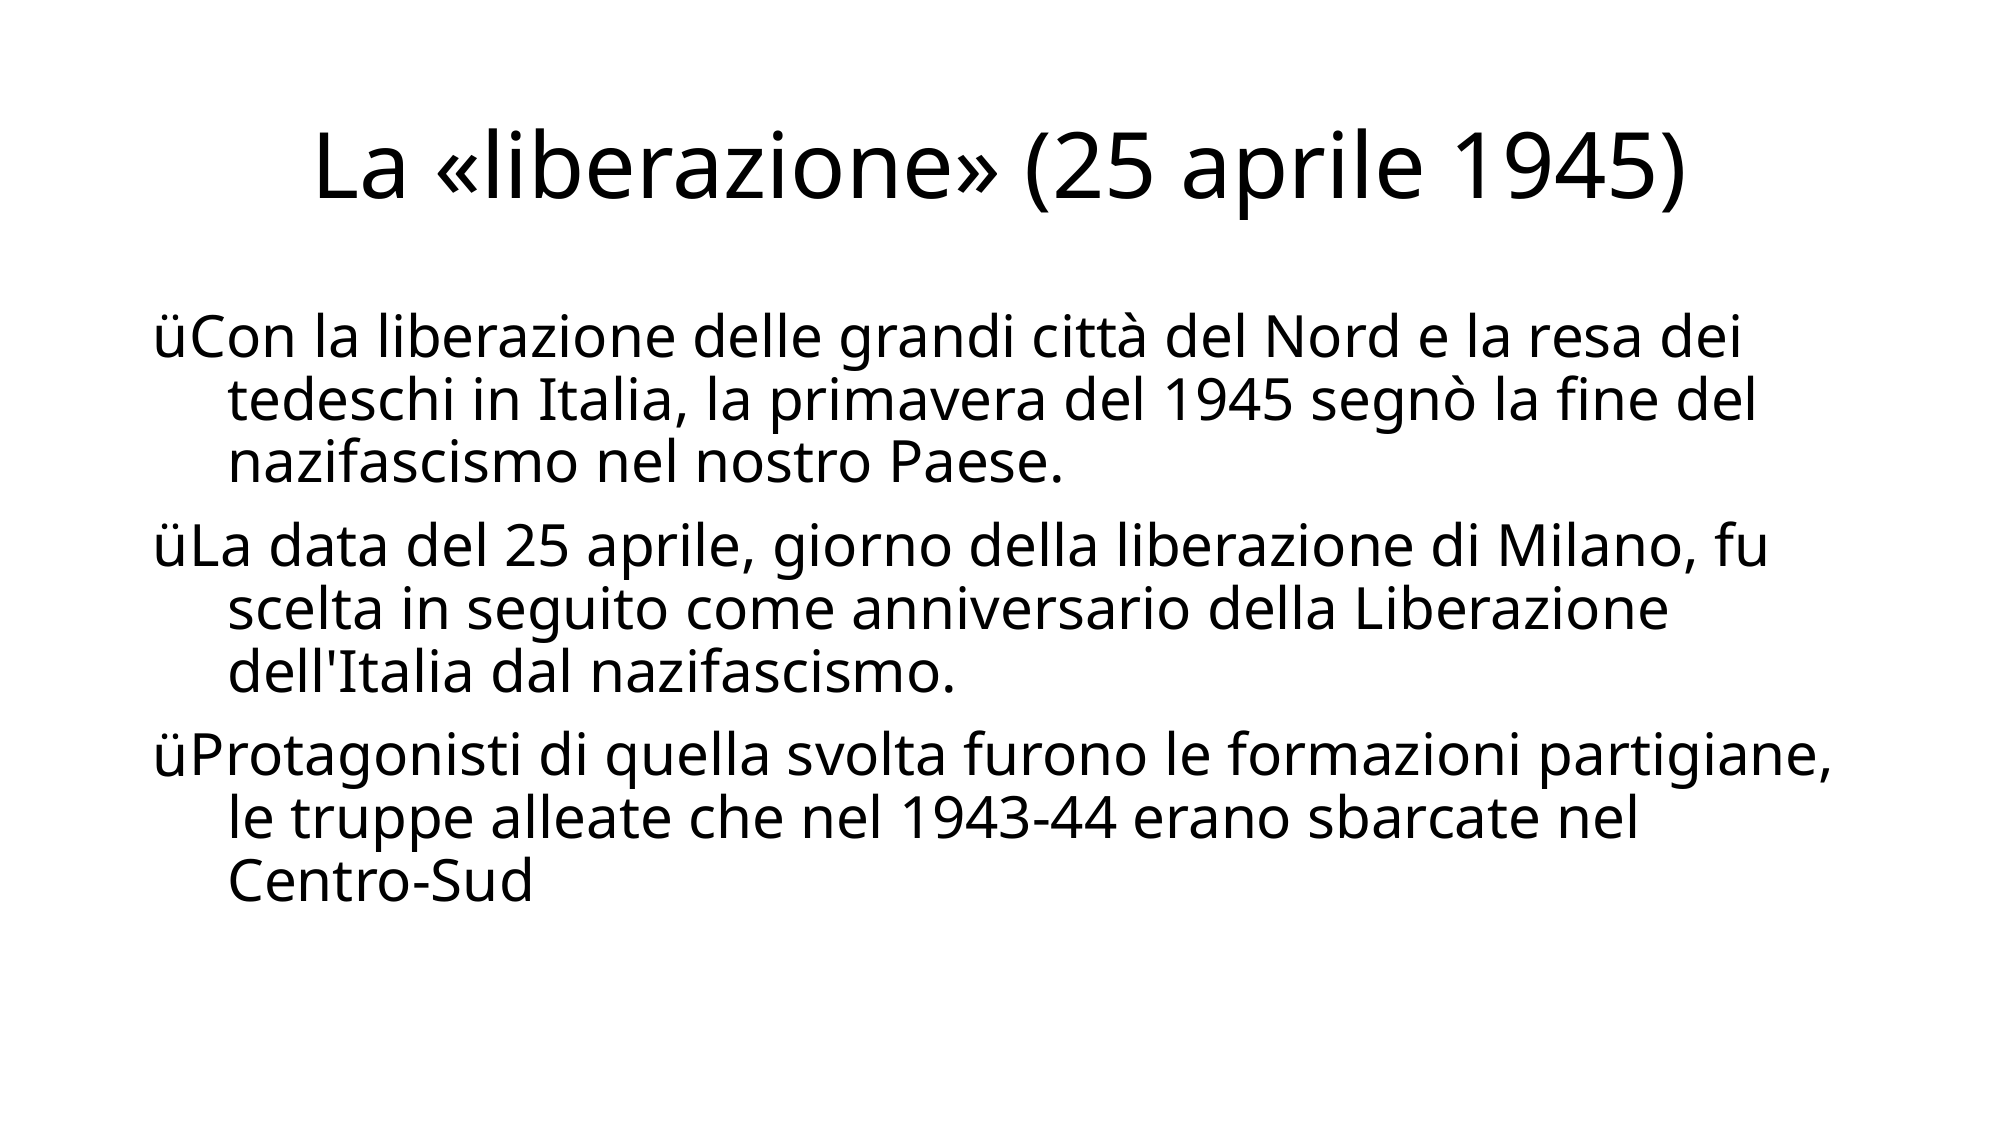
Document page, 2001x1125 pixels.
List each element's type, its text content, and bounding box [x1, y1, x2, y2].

list Con la liberazione delle grandi città del Nord e la resa dei tedeschi in Italia, la primavera del 1945 segnò la fine del nazifascismo nel nostro Paese. La data del 25 aprile, giorno della liberazione di Milano, fu scelta in seguito come anniversario della Liberazione dell'Italia dal nazifascismo. Protagonisti di quella svolta furono le formazioni partigiane, le truppe alleate che nel 1943-44 erano sbarcate nel Centro-Sud [137, 299, 1863, 1014]
title La «liberazione» (25 aprile 1945) [137, 59, 1863, 278]
